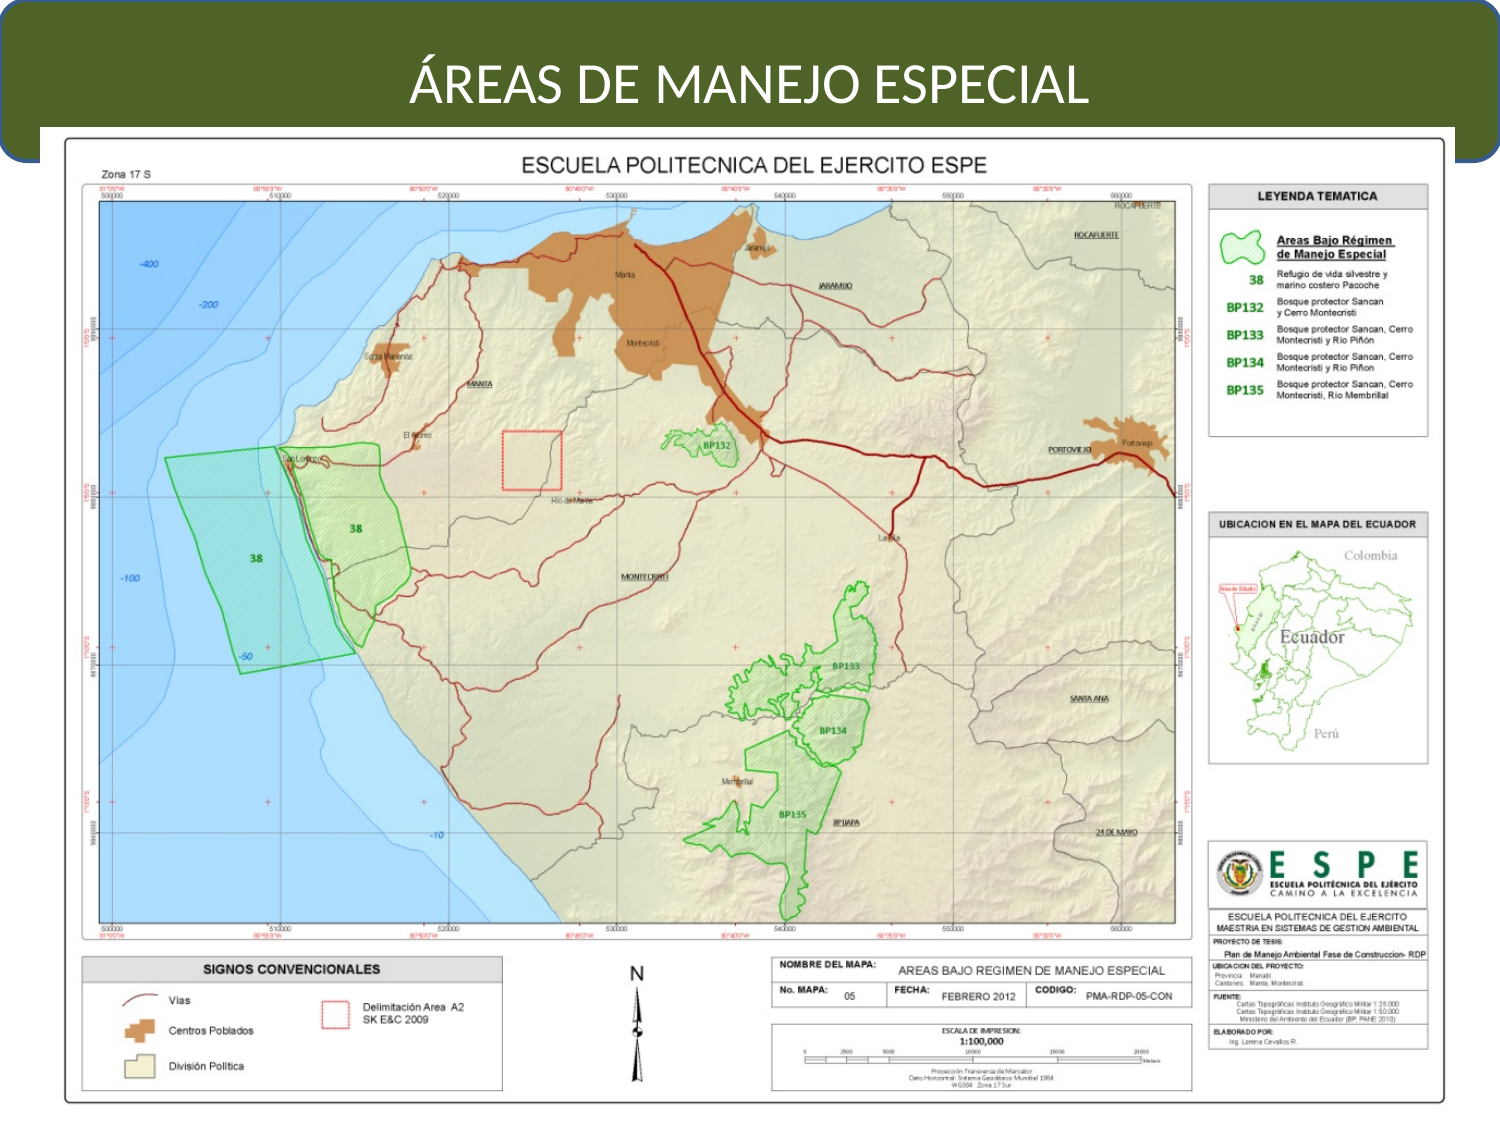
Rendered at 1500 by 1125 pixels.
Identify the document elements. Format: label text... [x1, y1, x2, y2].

picture [40, 127, 1455, 1125]
text_box ÁREAS DE MANEJO ESPECIAL [0, 0, 1500, 161]
